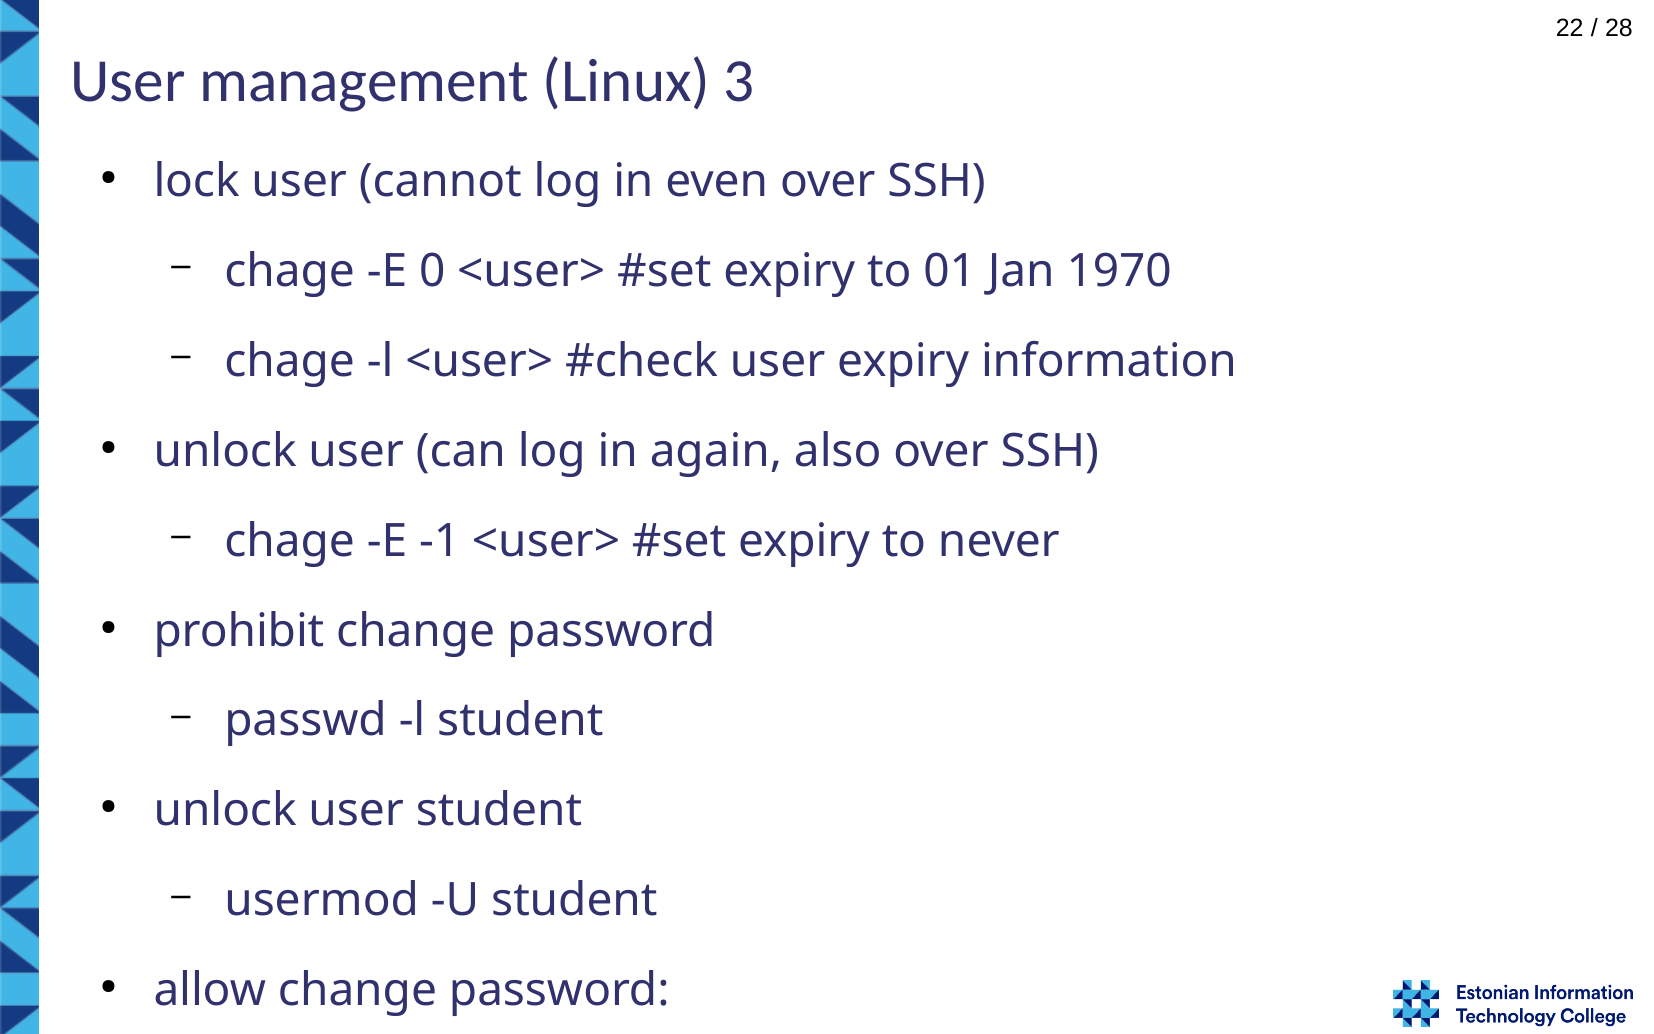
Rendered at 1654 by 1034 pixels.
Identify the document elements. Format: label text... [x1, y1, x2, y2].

list lock user (cannot log in even over SSH) chage -E 0 <user> #set expiry to 01 Jan 1970 chage -l <user> #check user expiry information unlock user (can log in again, also over SSH) chage -E -1 <user> #set expiry to never prohibit change password passwd -l student unlock user student usermod -U student allow change password: passwd -u student [82, 147, 1538, 1005]
picture [1393, 980, 1633, 1027]
title User management (Linux) 3 [70, 41, 1630, 130]
